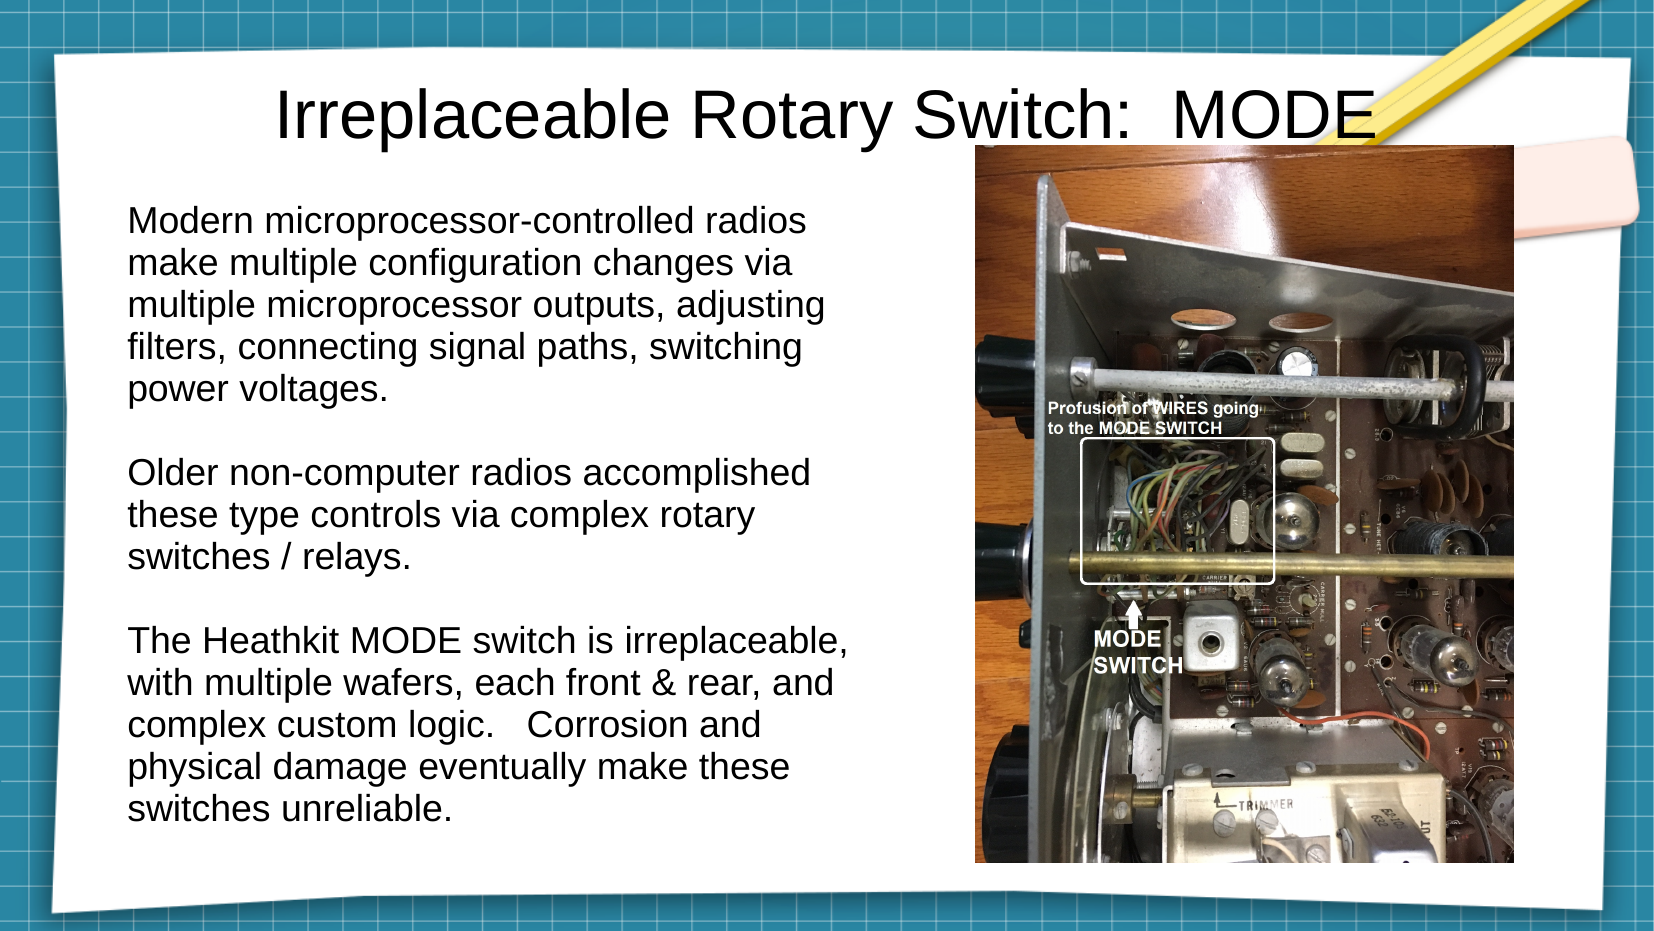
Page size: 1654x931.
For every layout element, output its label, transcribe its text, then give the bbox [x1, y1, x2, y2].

text_box Modern microprocessor-controlled radios make multiple configuration changes via multiple microprocessor outputs, adjusting filters, connecting signal paths, switching power voltages. Older non-computer radios accomplished these type controls via complex rotary switches / relays. The Heathkit MODE switch is irreplaceable, with multiple wafers, each front & rear, and complex custom logic. Corrosion and physical damage eventually make these switches unreliable. [112, 192, 901, 837]
picture [0, 0, 1654, 931]
title Irreplaceable Rotary Switch: MODE [82, 37, 1571, 193]
